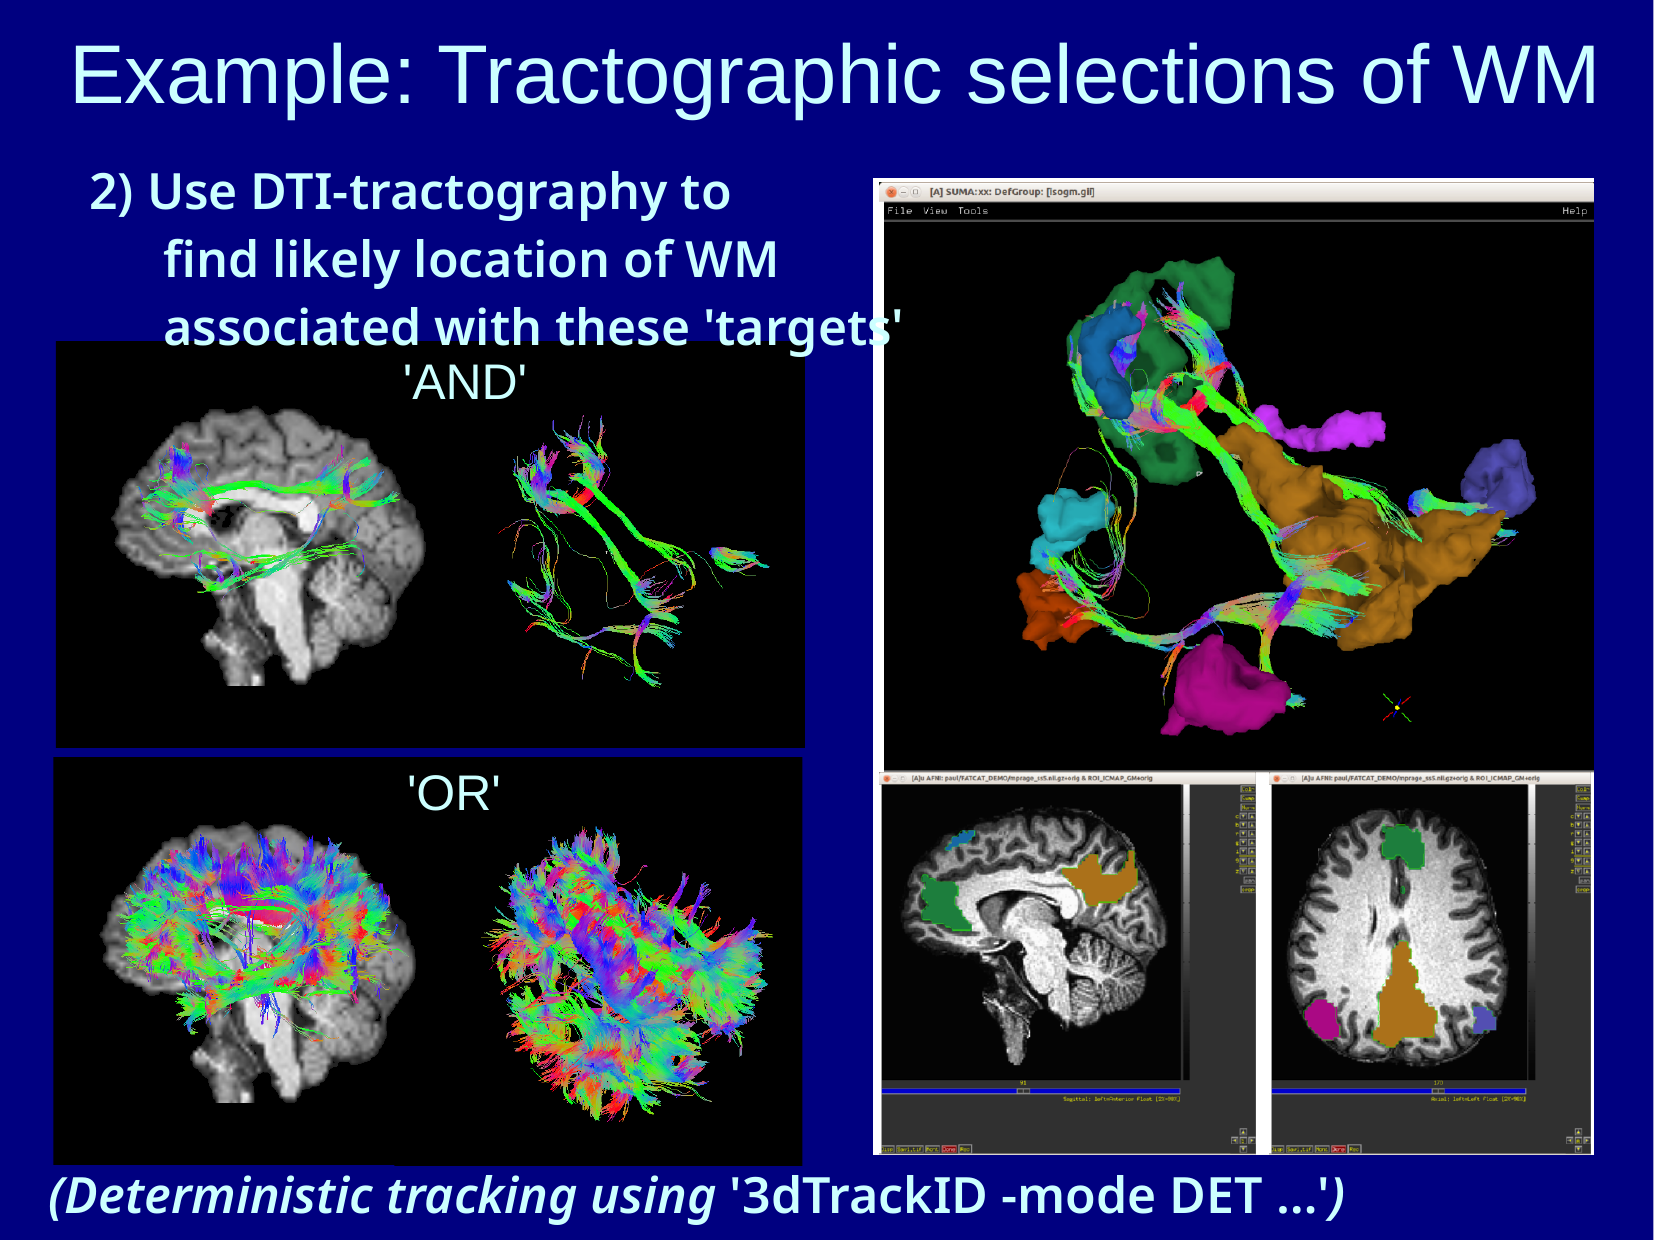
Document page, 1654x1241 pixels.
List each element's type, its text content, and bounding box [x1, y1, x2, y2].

title Example: Tractographic selections of WM [35, 7, 1636, 143]
text_box 'AND' [388, 346, 544, 430]
picture [873, 178, 1594, 1152]
picture [55, 341, 805, 748]
picture [403, 341, 502, 346]
text_box 'OR' [392, 758, 518, 841]
text_box 2) Use DTI-tractography to find likely location of WM associated with these 'targets' [74, 148, 1094, 339]
text_box (Deterministic tracking using '3dTrackID -mode DET …') [34, 1152, 1603, 1238]
picture [53, 757, 803, 1152]
